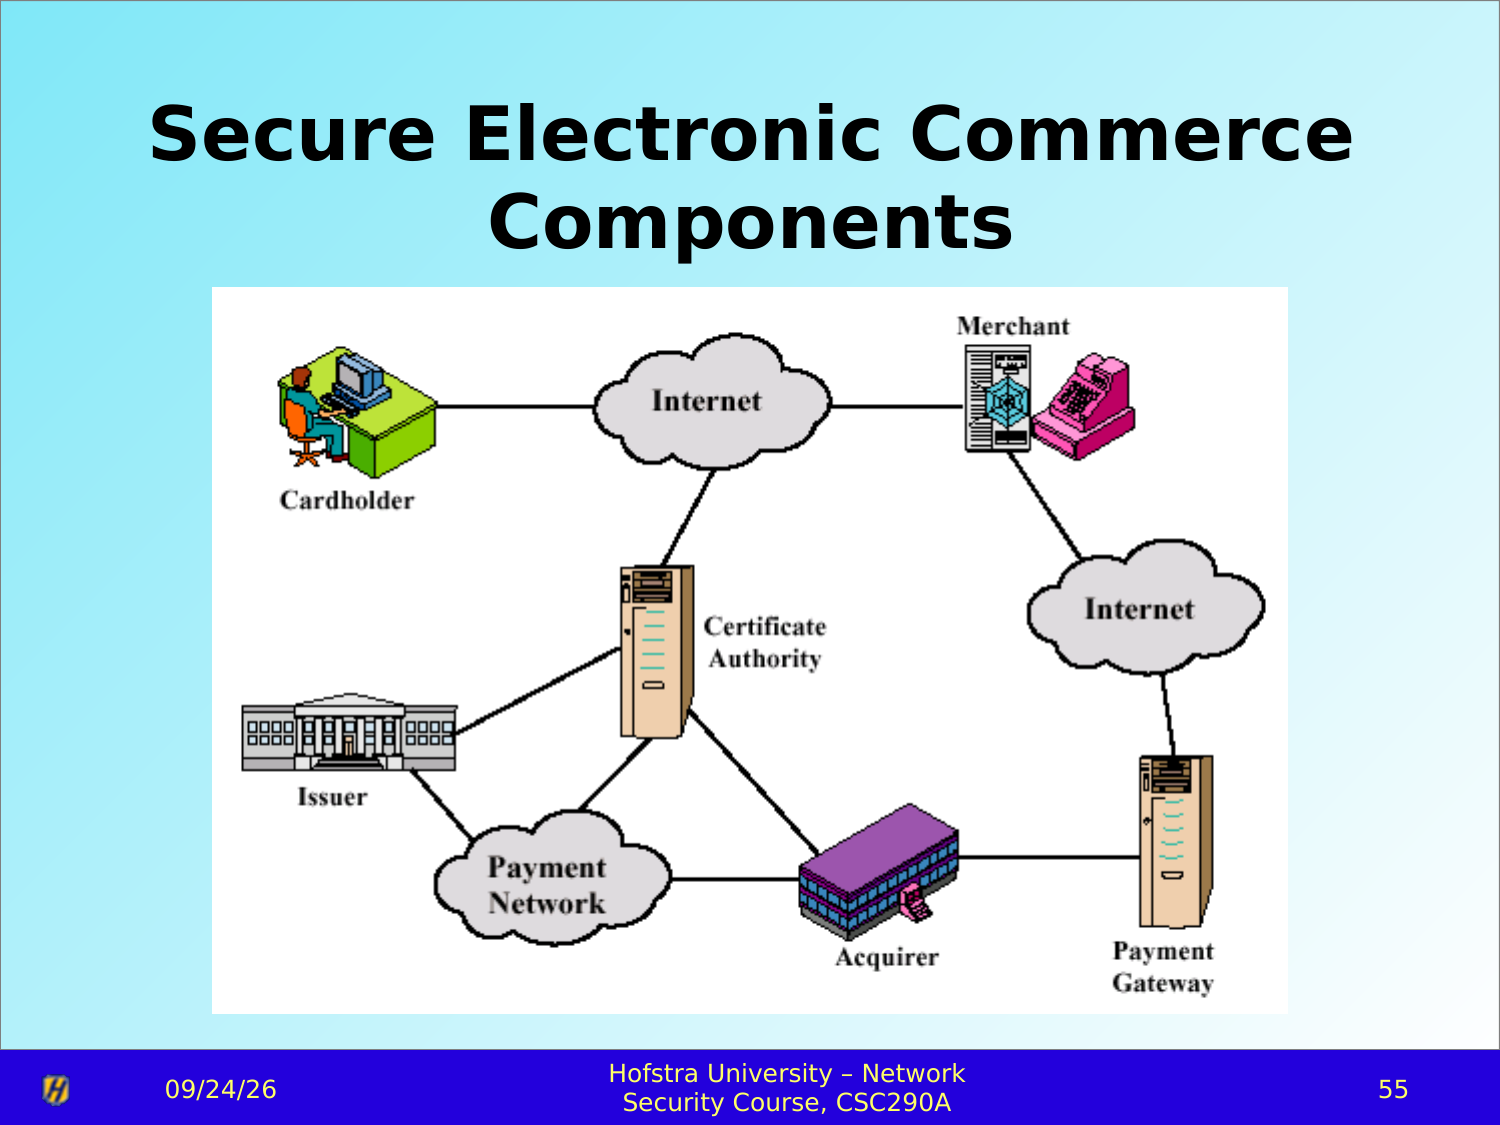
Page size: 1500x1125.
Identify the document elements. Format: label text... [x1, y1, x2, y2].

title Secure Electronic Commerce Components [112, 78, 1391, 274]
picture [212, 287, 1288, 1014]
picture [37, 1072, 76, 1110]
